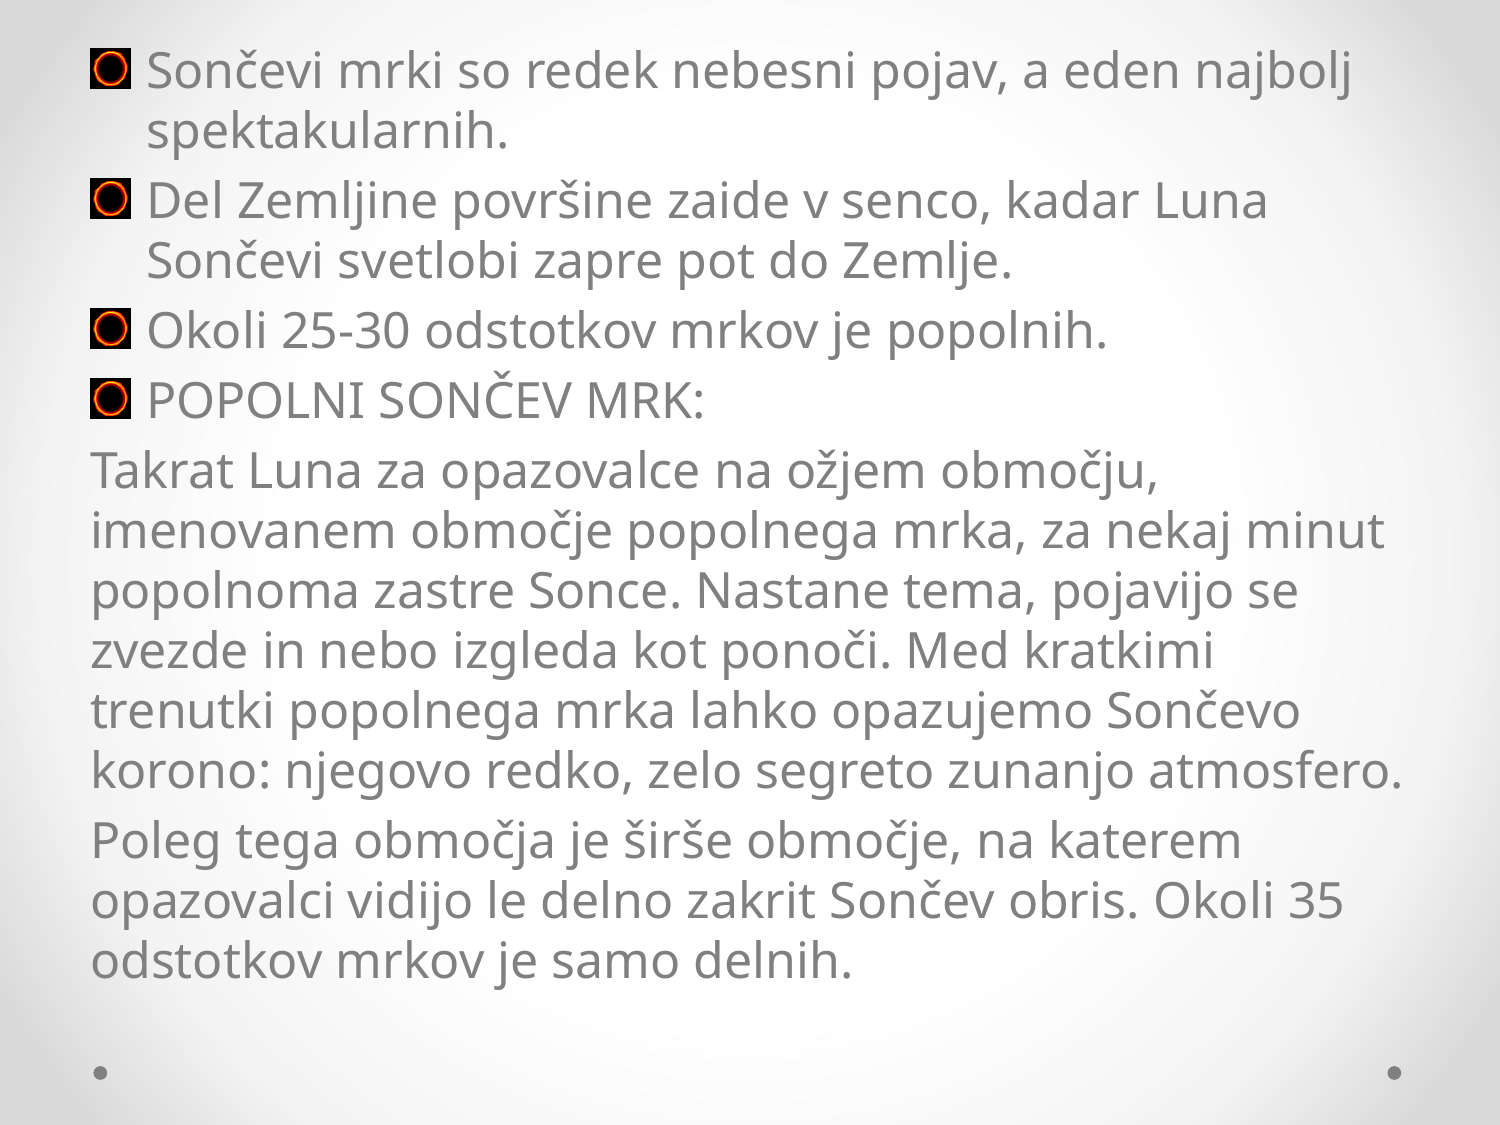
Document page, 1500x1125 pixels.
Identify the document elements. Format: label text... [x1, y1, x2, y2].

picture [0, 0, 1500, 1125]
list Sončevi mrki so redek nebesni pojav, a eden najbolj spektakularnih. Del Zemljine površine zaide v senco, kadar Luna Sončevi svetlobi zapre pot do Zemlje. Okoli 25-30 odstotkov mrkov je popolnih. POPOLNI SONČEV MRK: Takrat Luna za opazovalce na ožjem območju, imenovanem območje popolnega mrka, za nekaj minut popolnoma zastre Sonce. Nastane tema, pojavijo se zvezde in nebo izgleda kot ponoči. Med kratkimi trenutki popolnega mrka lahko opazujemo Sončevo korono: njegovo redko, zelo segreto zunanjo atmosfero. Poleg tega območja je širše območje, na katerem opazovalci vidijo le delno zakrit Sončev obris. Okoli 35 odstotkov mrkov je samo delnih. [75, 31, 1425, 1005]
